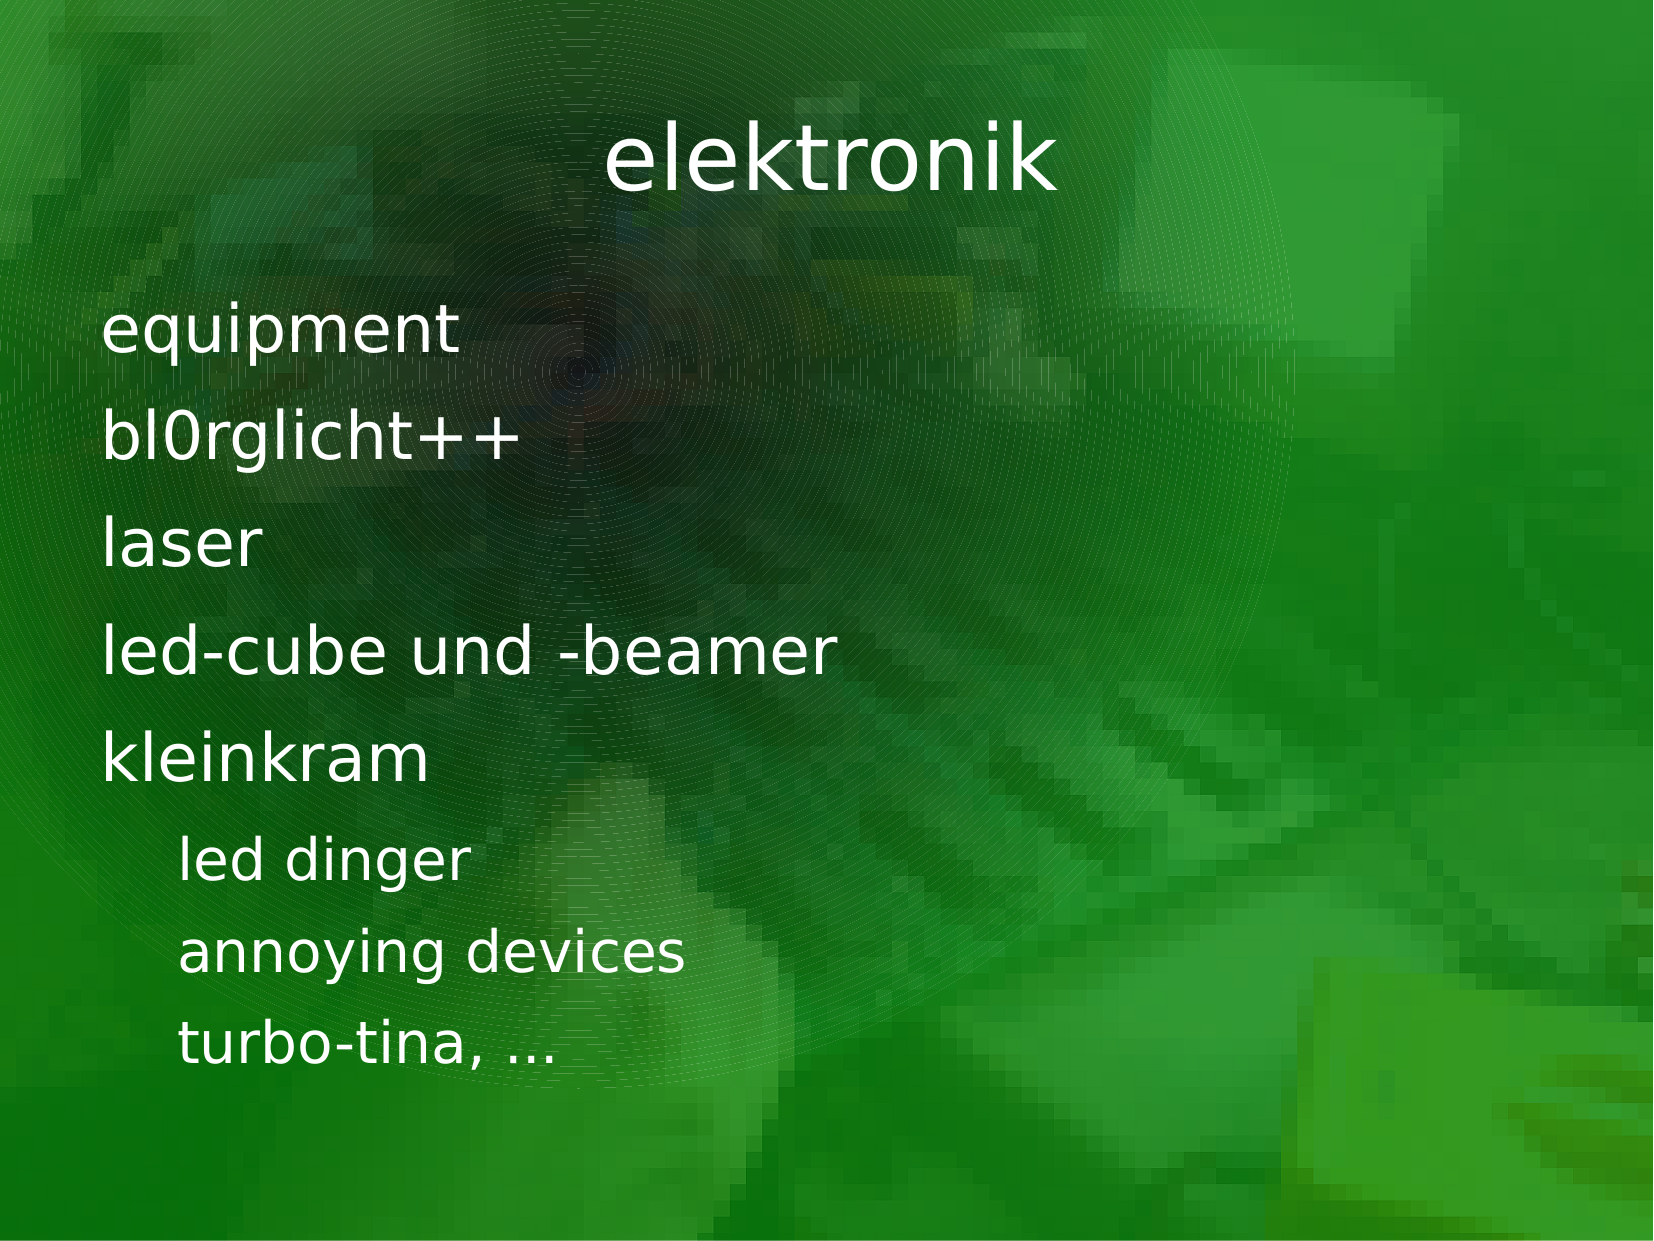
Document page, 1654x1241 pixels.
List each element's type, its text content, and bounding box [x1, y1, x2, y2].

title elektronik [87, 55, 1576, 263]
list equipment bl0rglicht++ laser led-cube und -beamer kleinkram led dinger annoying devices turbo-tina, ... [82, 290, 1571, 1109]
picture [0, 0, 1653, 1241]
